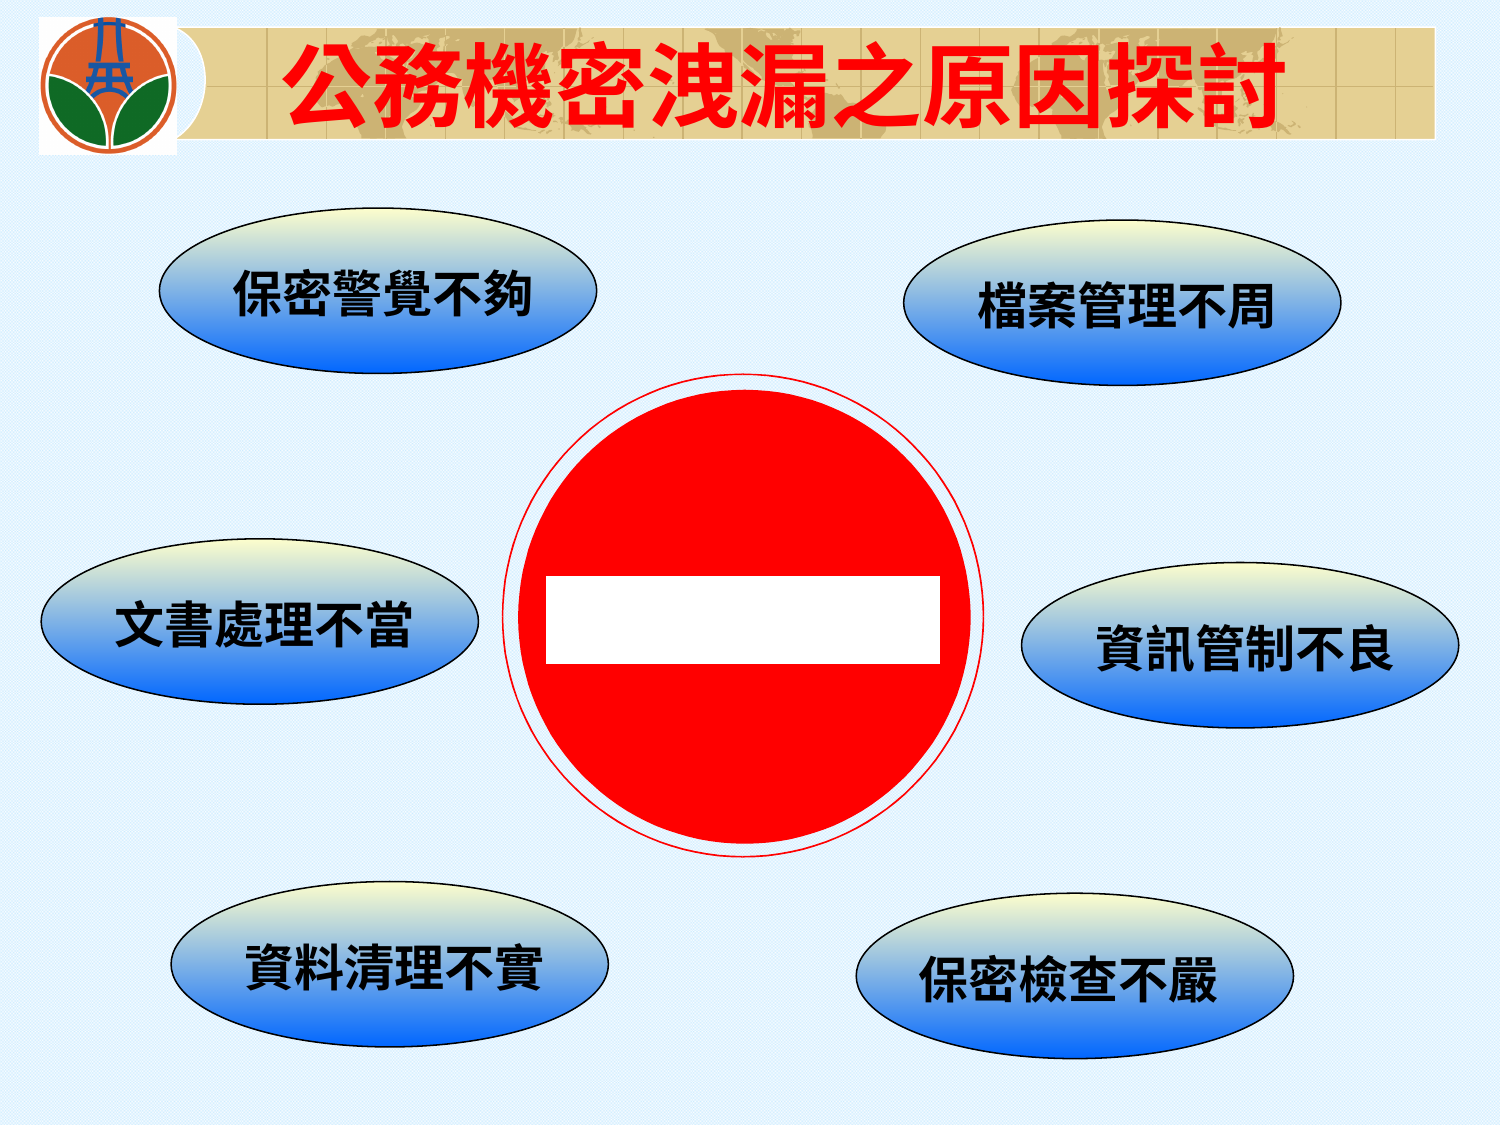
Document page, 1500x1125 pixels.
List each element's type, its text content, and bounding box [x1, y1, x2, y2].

text_box 保密警覺不夠 [218, 255, 561, 331]
text_box [171, 881, 609, 1047]
text_box [159, 208, 597, 374]
text_box 資料清理不實 [229, 928, 561, 1005]
text_box 文書處理不當 [99, 586, 431, 662]
title 公務機密洩漏之原因探討 [265, 19, 1418, 149]
text_box [41, 538, 479, 705]
text_box 保密檢查不嚴 [903, 940, 1247, 1016]
text_box [1021, 562, 1459, 728]
text_box 檔案管理不周 [962, 267, 1341, 343]
text_box [856, 893, 1294, 1059]
text_box [903, 220, 1320, 386]
text_box 資訊管制不良 [1080, 609, 1424, 686]
picture [0, 0, 1500, 1125]
